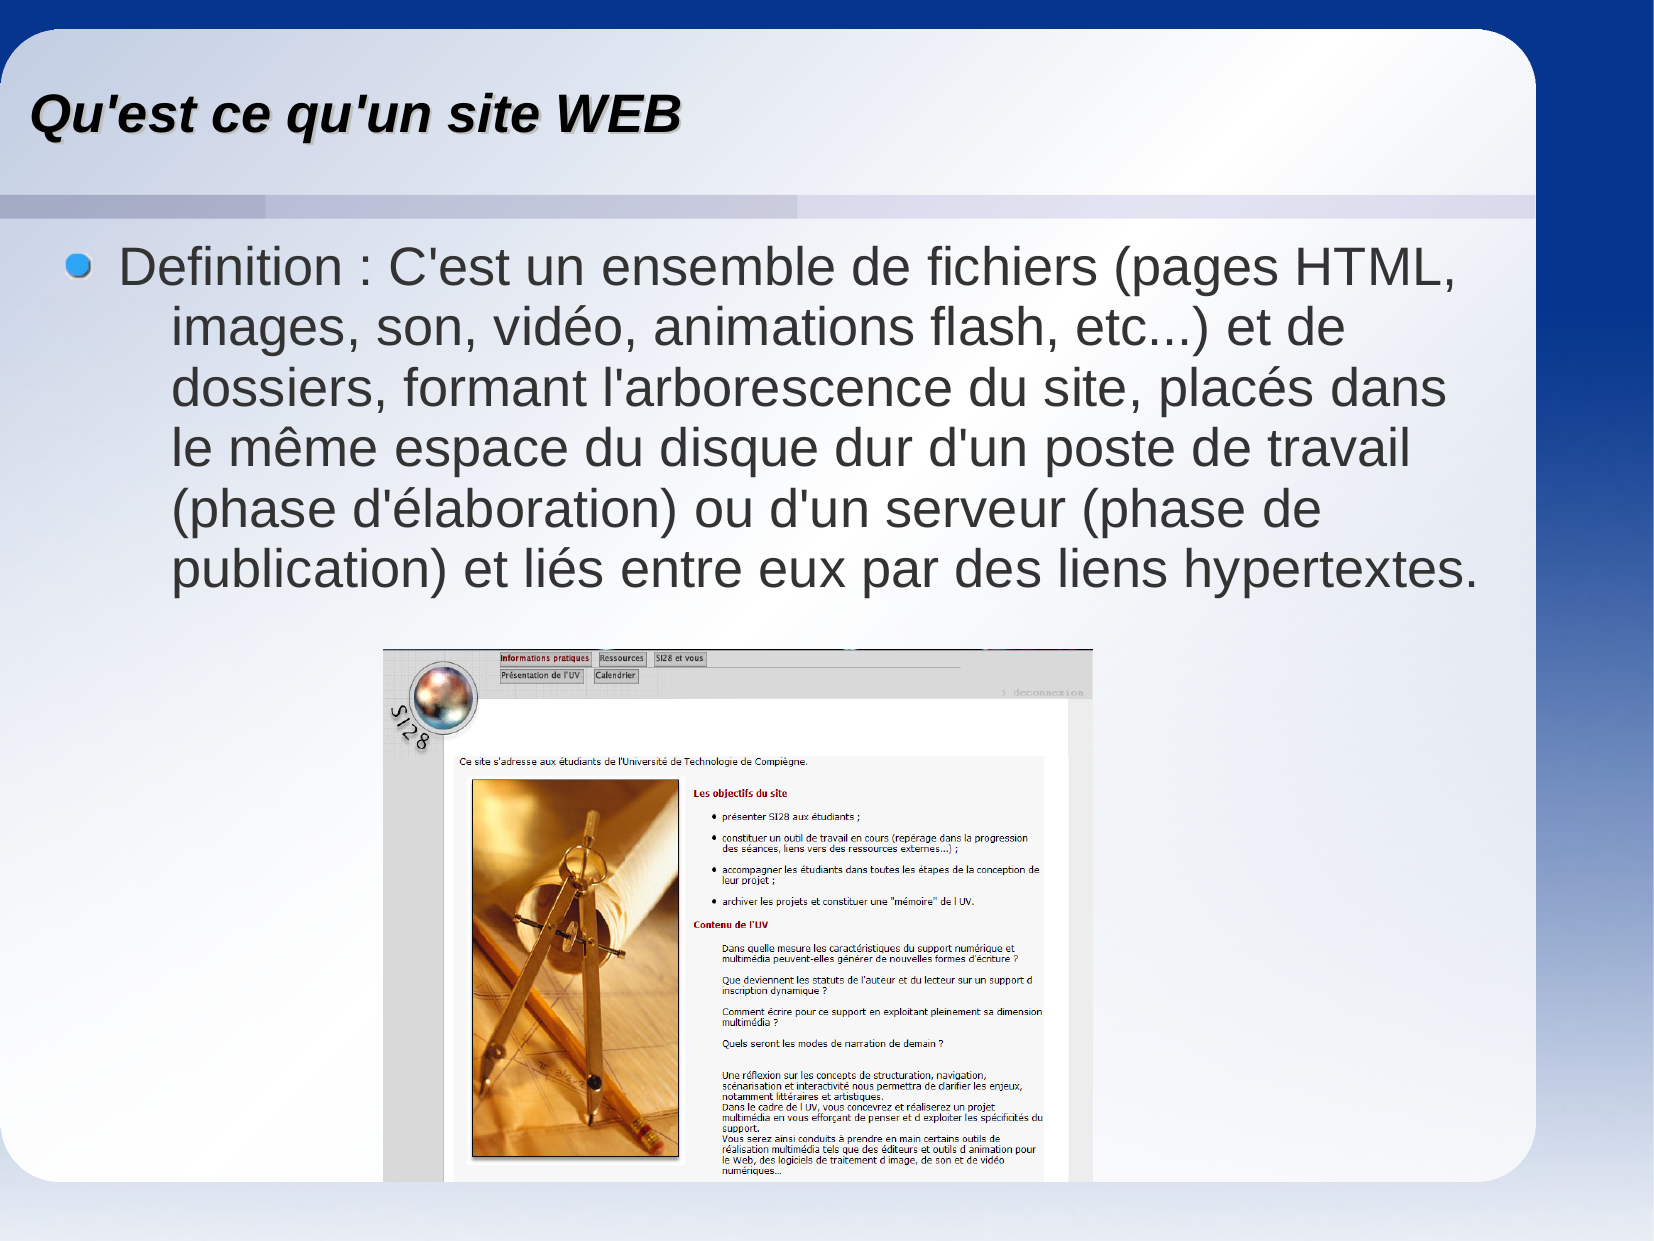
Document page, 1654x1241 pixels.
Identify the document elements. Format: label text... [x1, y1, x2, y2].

list Definition : C'est un ensemble de fichiers (pages HTML, images, son, vidéo, animations flash, etc...) et de dossiers, formant l'arborescence du site, placés dans le même espace du disque dur d'un poste de travail (phase d'élaboration) ou d'un serveur (phase de publication) et liés entre eux par des liens hypertextes. [29, 236, 1506, 1152]
picture [0, 0, 1654, 1241]
title Qu'est ce qu'un site WEB [29, 49, 1506, 178]
